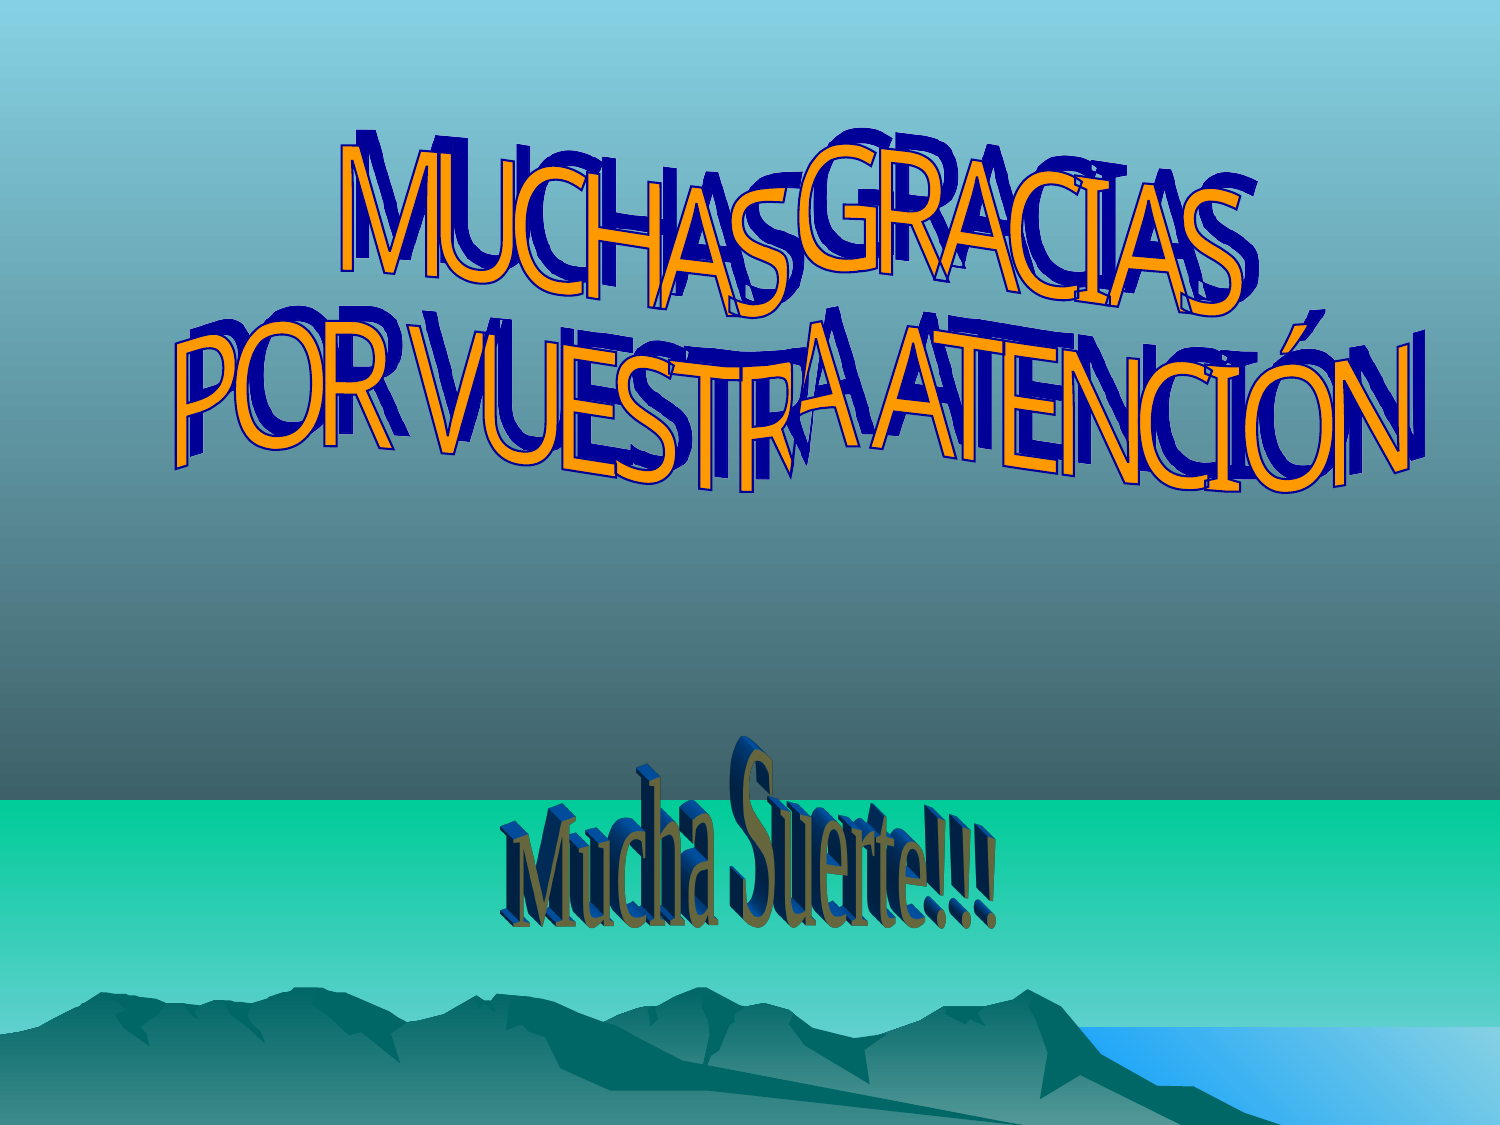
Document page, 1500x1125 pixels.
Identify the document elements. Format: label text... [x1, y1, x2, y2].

text_box MUCHAS GRACIAS POR VUESTRA ATENCIÓN [798, 143, 877, 273]
text_box MUCHAS GRACIAS POR VUESTRA ATENCIÓN [341, 145, 788, 319]
text_box MUCHAS GRACIAS POR VUESTRA ATENCIÓN [175, 320, 394, 470]
text_box MUCHAS GRACIAS POR VUESTRA ATENCIÓN [932, 329, 1058, 474]
text_box MUCHAS GRACIAS POR VUESTRA ATENCIÓN [870, 326, 957, 459]
text_box MUCHAS GRACIAS POR VUESTRA ATENCIÓN [562, 321, 860, 492]
text_box MUCHAS GRACIAS POR VUESTRA ATENCIÓN [1009, 170, 1243, 317]
text_box MUCHAS GRACIAS POR VUESTRA ATENCIÓN [407, 325, 558, 466]
text_box MUCHAS GRACIAS POR VUESTRA ATENCIÓN [1244, 343, 1409, 493]
text_box MUCHAS GRACIAS POR VUESTRA ATENCIÓN [1280, 323, 1309, 354]
text_box MUCHAS GRACIAS POR VUESTRA ATENCIÓN [1062, 349, 1241, 492]
text_box MUCHAS GRACIAS POR VUESTRA ATENCIÓN [880, 147, 1020, 293]
